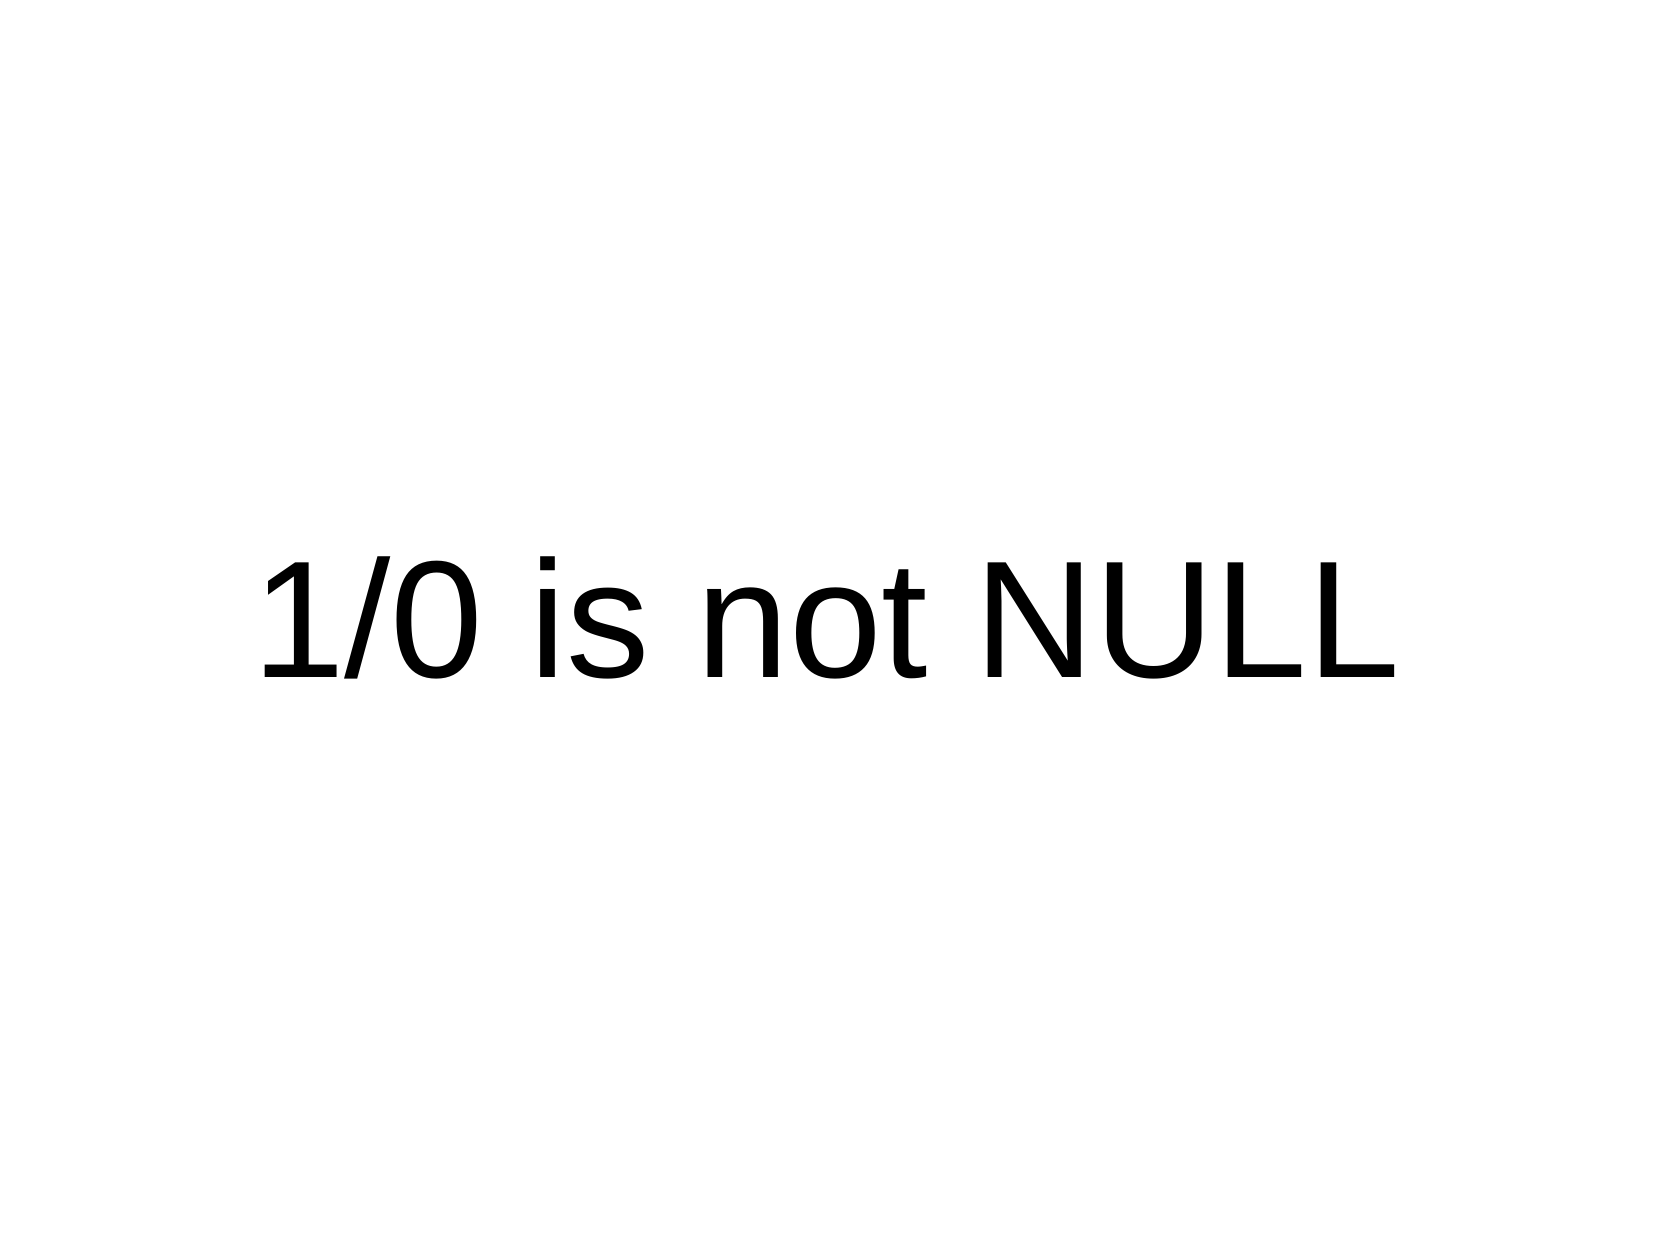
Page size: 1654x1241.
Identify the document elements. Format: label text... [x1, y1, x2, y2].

title 1/0 is not NULL [0, 516, 1654, 724]
